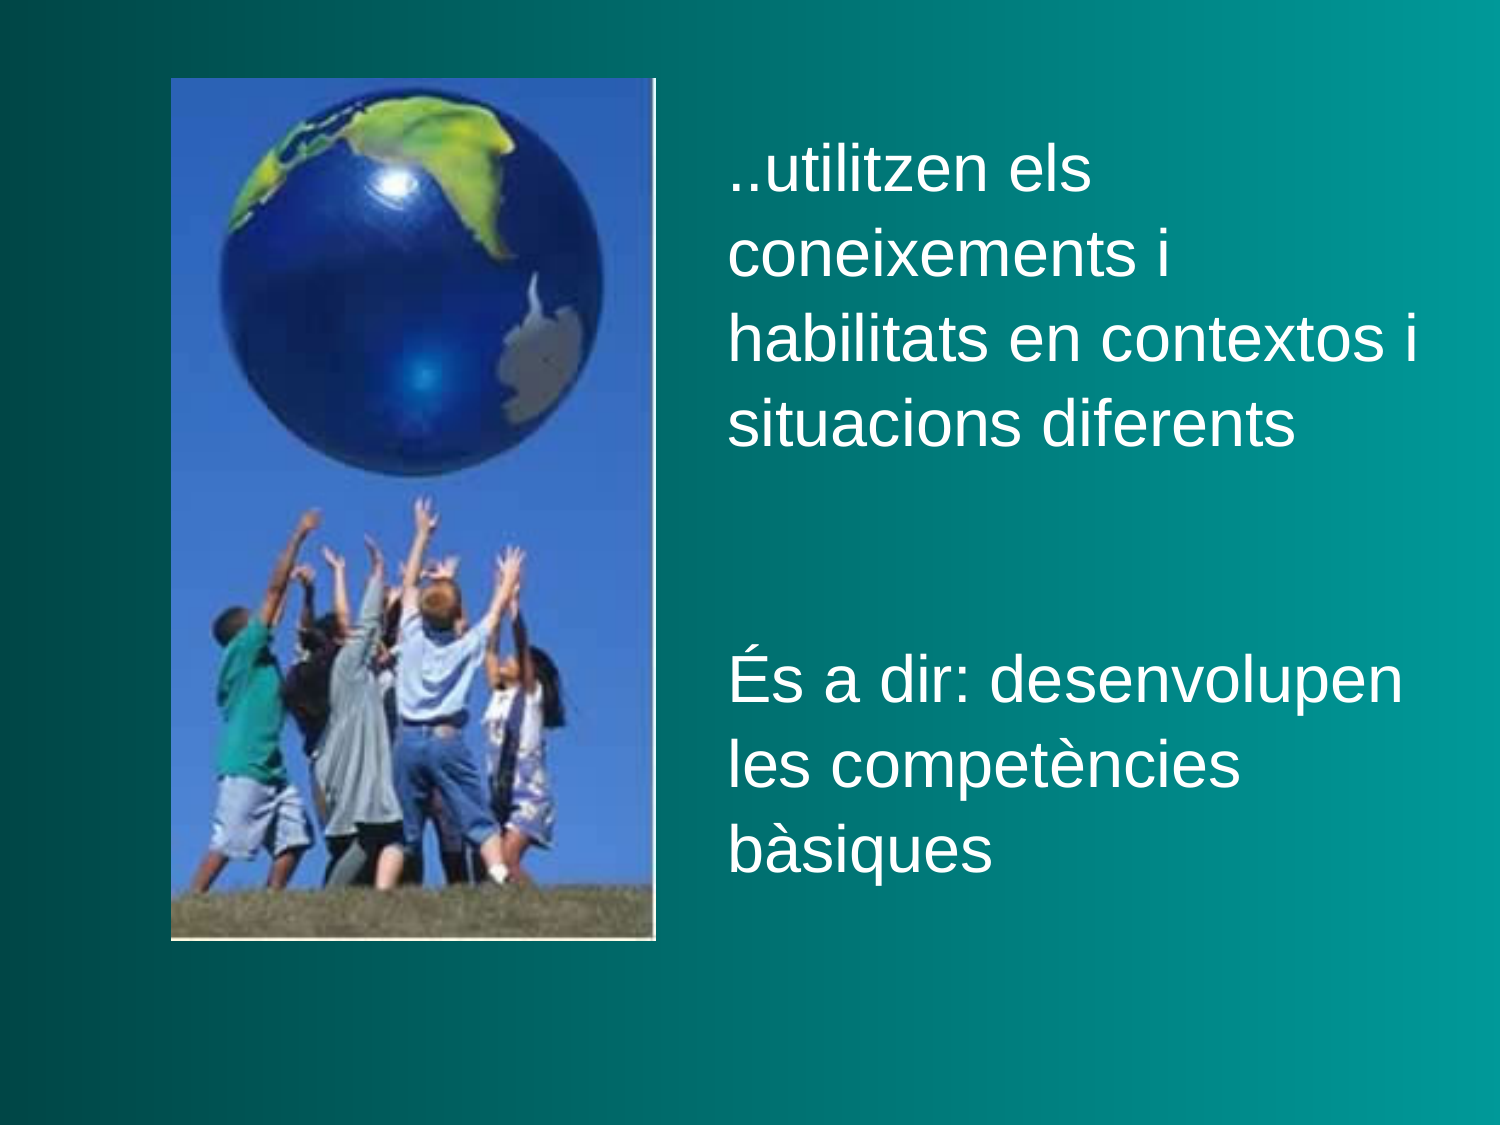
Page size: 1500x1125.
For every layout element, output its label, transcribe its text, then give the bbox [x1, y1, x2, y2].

text_box ..utilitzen els coneixements i habilitats en contextos i situacions diferents És a dir: desenvolupen les competències bàsiques [712, 112, 1438, 895]
picture [171, 78, 656, 941]
